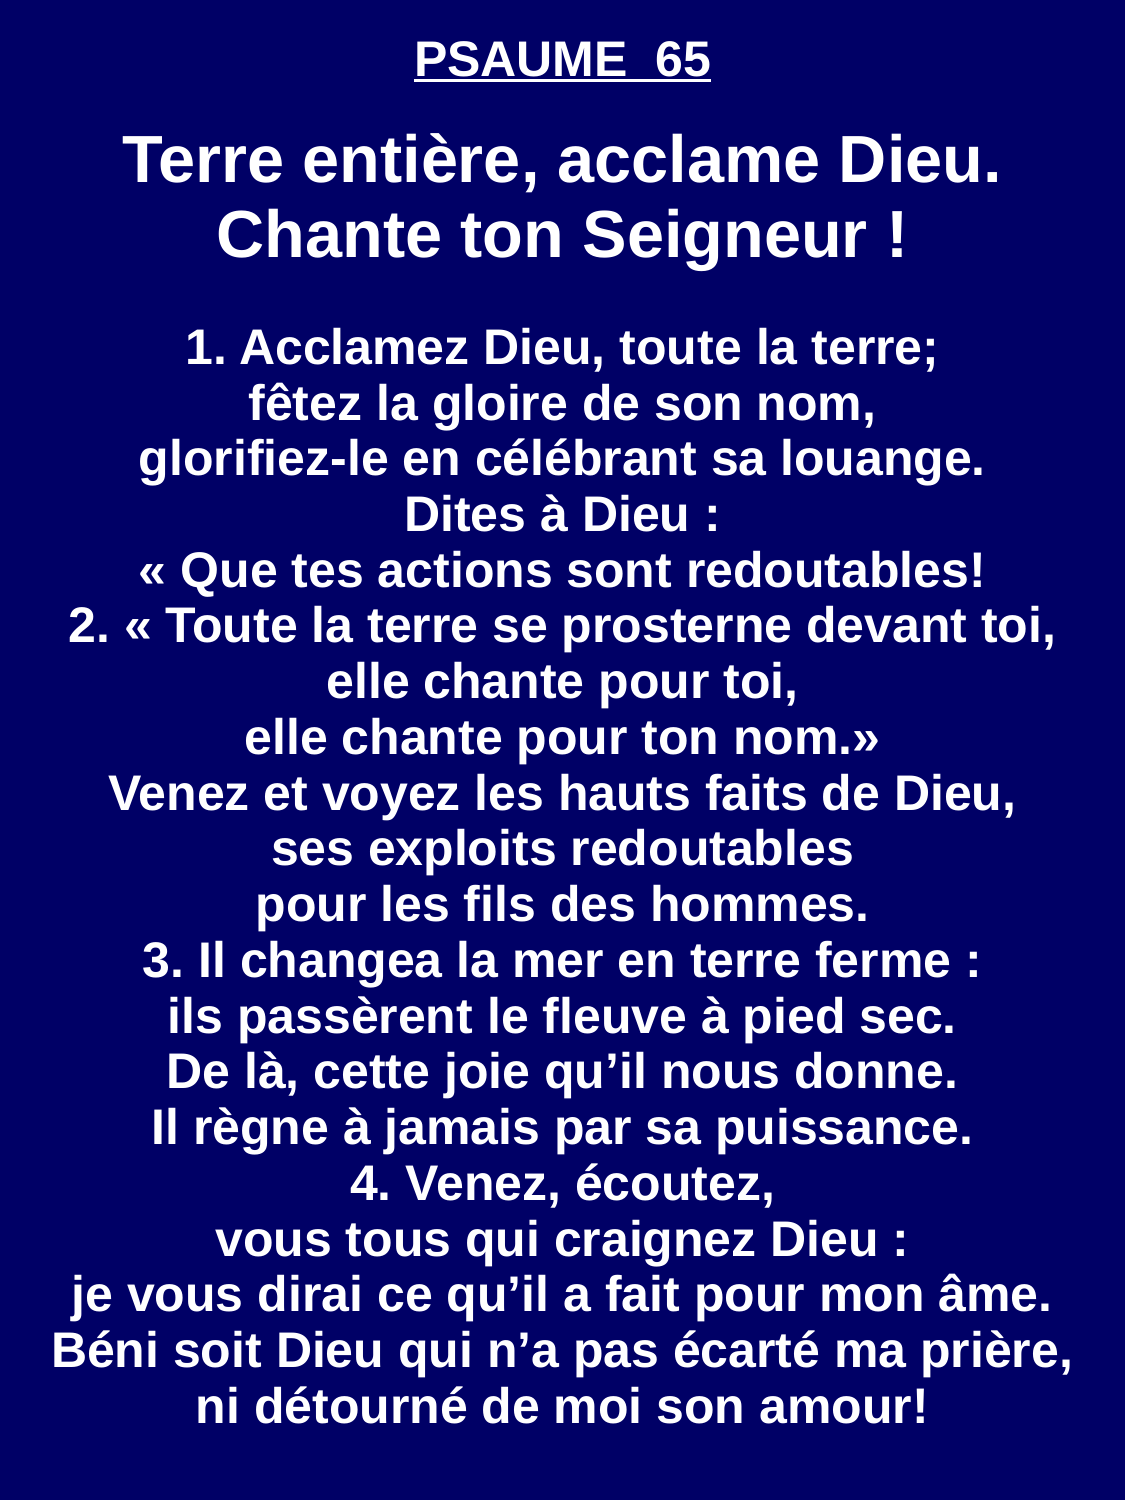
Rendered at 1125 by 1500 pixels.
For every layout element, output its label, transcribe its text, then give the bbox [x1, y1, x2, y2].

text_box PSAUME 65 Terre entière, acclame Dieu. Chante ton Seigneur ! 1. Acclamez Dieu, toute la terre; fêtez la gloire de son nom, glorifiez-le en célébrant sa louange. Dites à Dieu : « Que tes actions sont redoutables! 2. « Toute la terre se prosterne devant toi, elle chante pour toi, elle chante pour ton nom.» Venez et voyez les hauts faits de Dieu, ses exploits redoutables pour les fils des hommes. 3. Il changea la mer en terre ferme : ils passèrent le fleuve à pied sec. De là, cette joie qu’il nous donne. Il règne à jamais par sa puissance. 4. Venez, écoutez, vous tous qui craignez Dieu : je vous dirai ce qu’il a fait pour mon âme. Béni soit Dieu qui n’a pas écarté ma prière, ni détourné de moi son amour! [0, 23, 1125, 1442]
